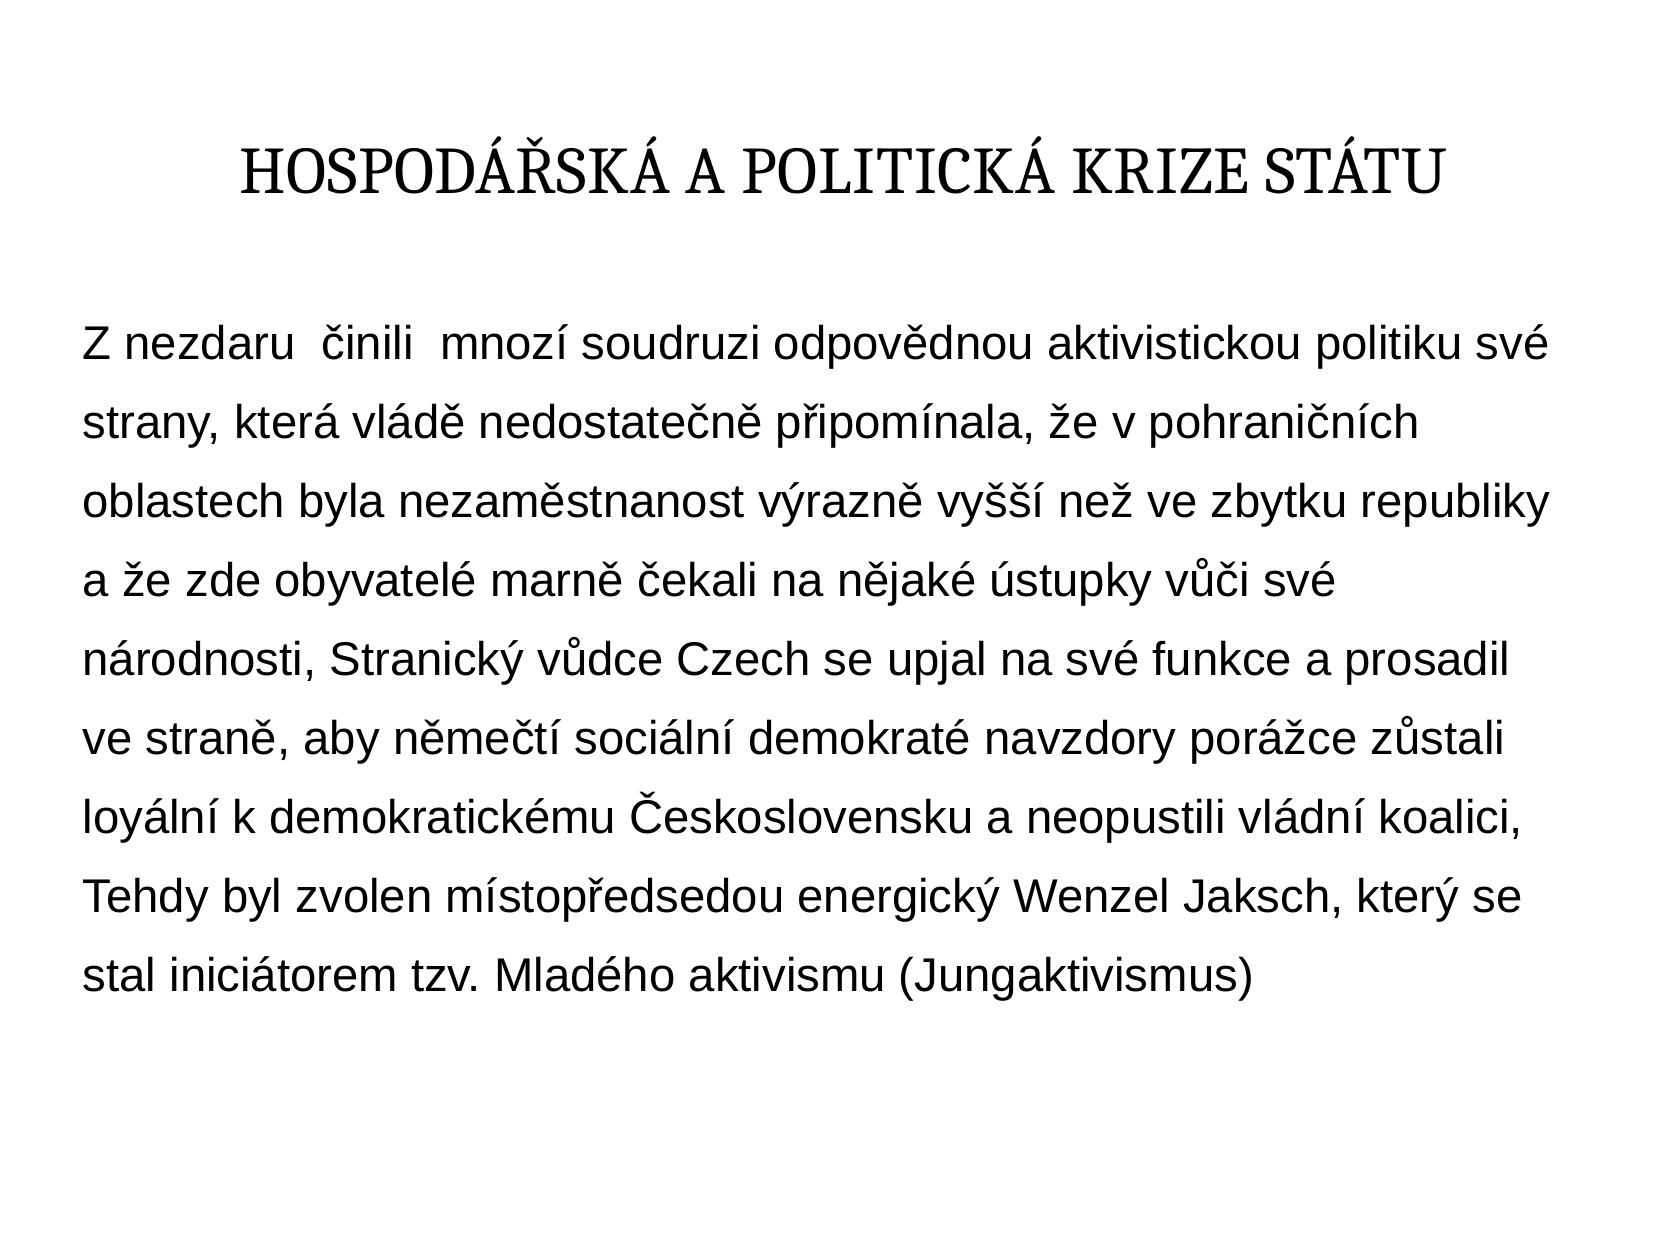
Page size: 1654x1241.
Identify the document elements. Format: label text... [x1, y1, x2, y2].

list Z nezdaru činili mnozí soudruzi odpovědnou aktivistickou politiku své strany, která vládě nedostatečně připomínala, že v pohraničních oblastech byla nezaměstnanost výrazně vyšší než ve zbytku republiky a že zde obyvatelé marně čekali na nějaké ústupky vůči své národnosti, Stranický vůdce Czech se upjal na své funkce a prosadil ve straně, aby němečtí sociální demokraté navzdory porážce zůstali loyální k demokratickému Československu a neopustili vládní koalici, Tehdy byl zvolen místopředsedou energický Wenzel Jaksch, který se stal iniciátorem tzv. Mladého aktivismu (Jungaktivismus) [82, 290, 1571, 1010]
title Hospodářská a politická krize státu [82, 49, 1571, 257]
